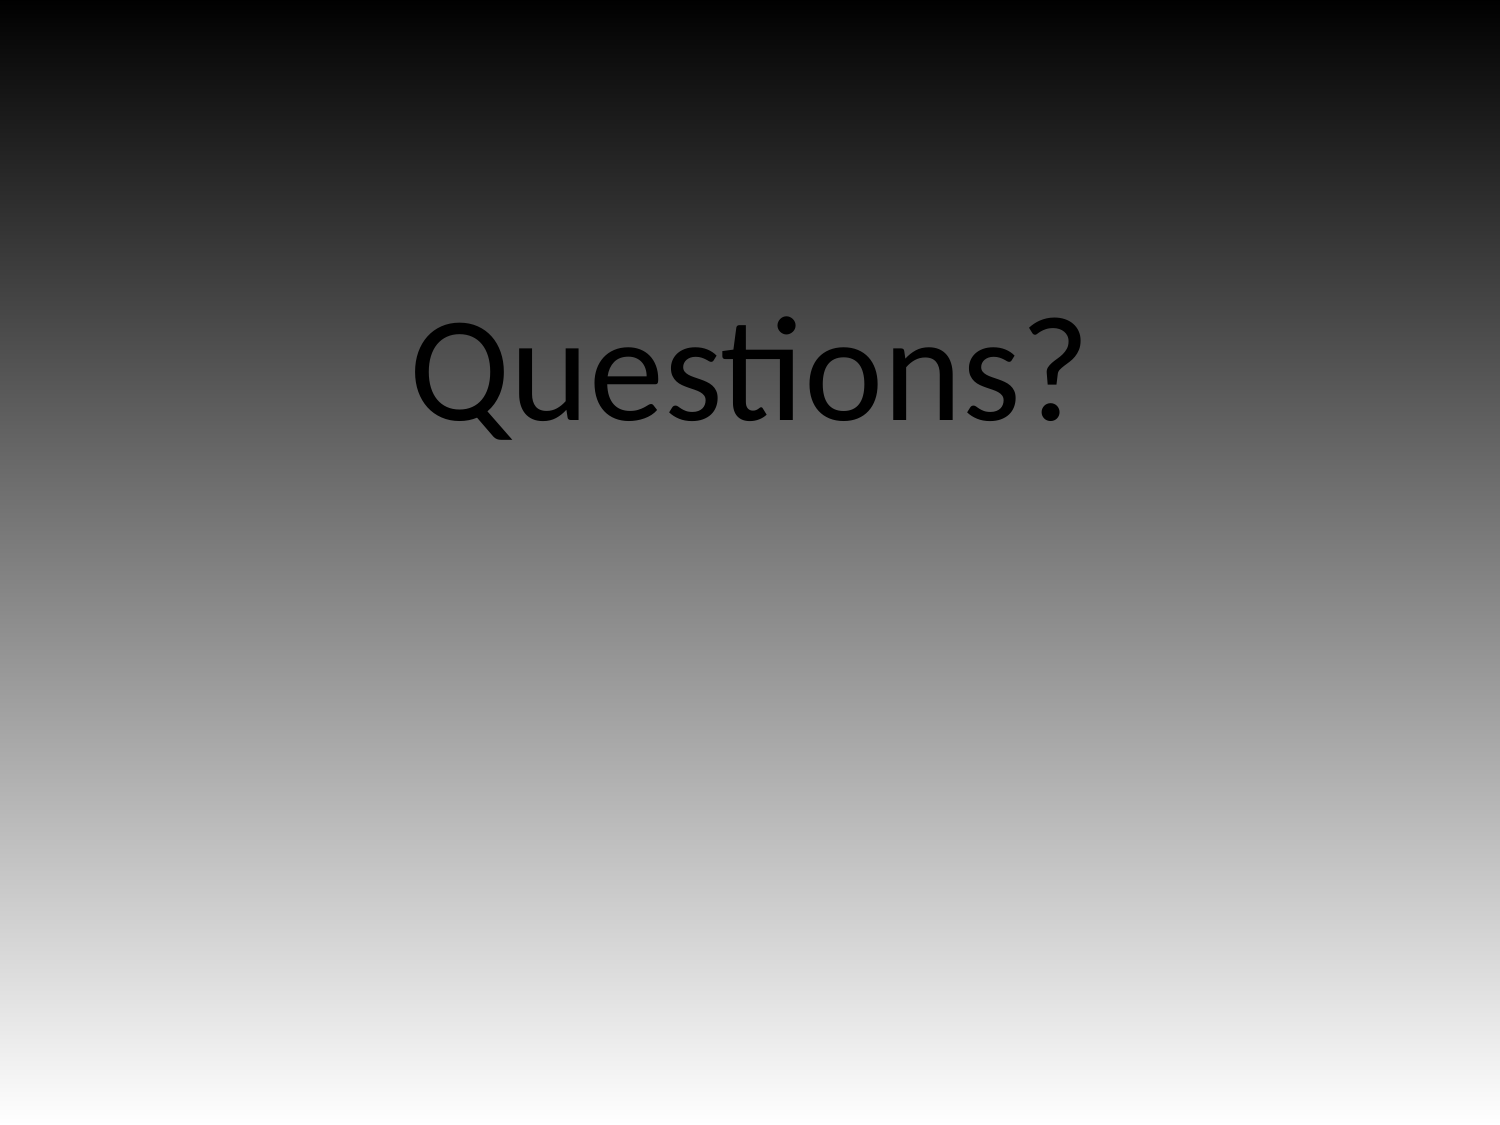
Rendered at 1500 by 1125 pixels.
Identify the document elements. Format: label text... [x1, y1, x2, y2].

list Questions? [75, 262, 1425, 1005]
